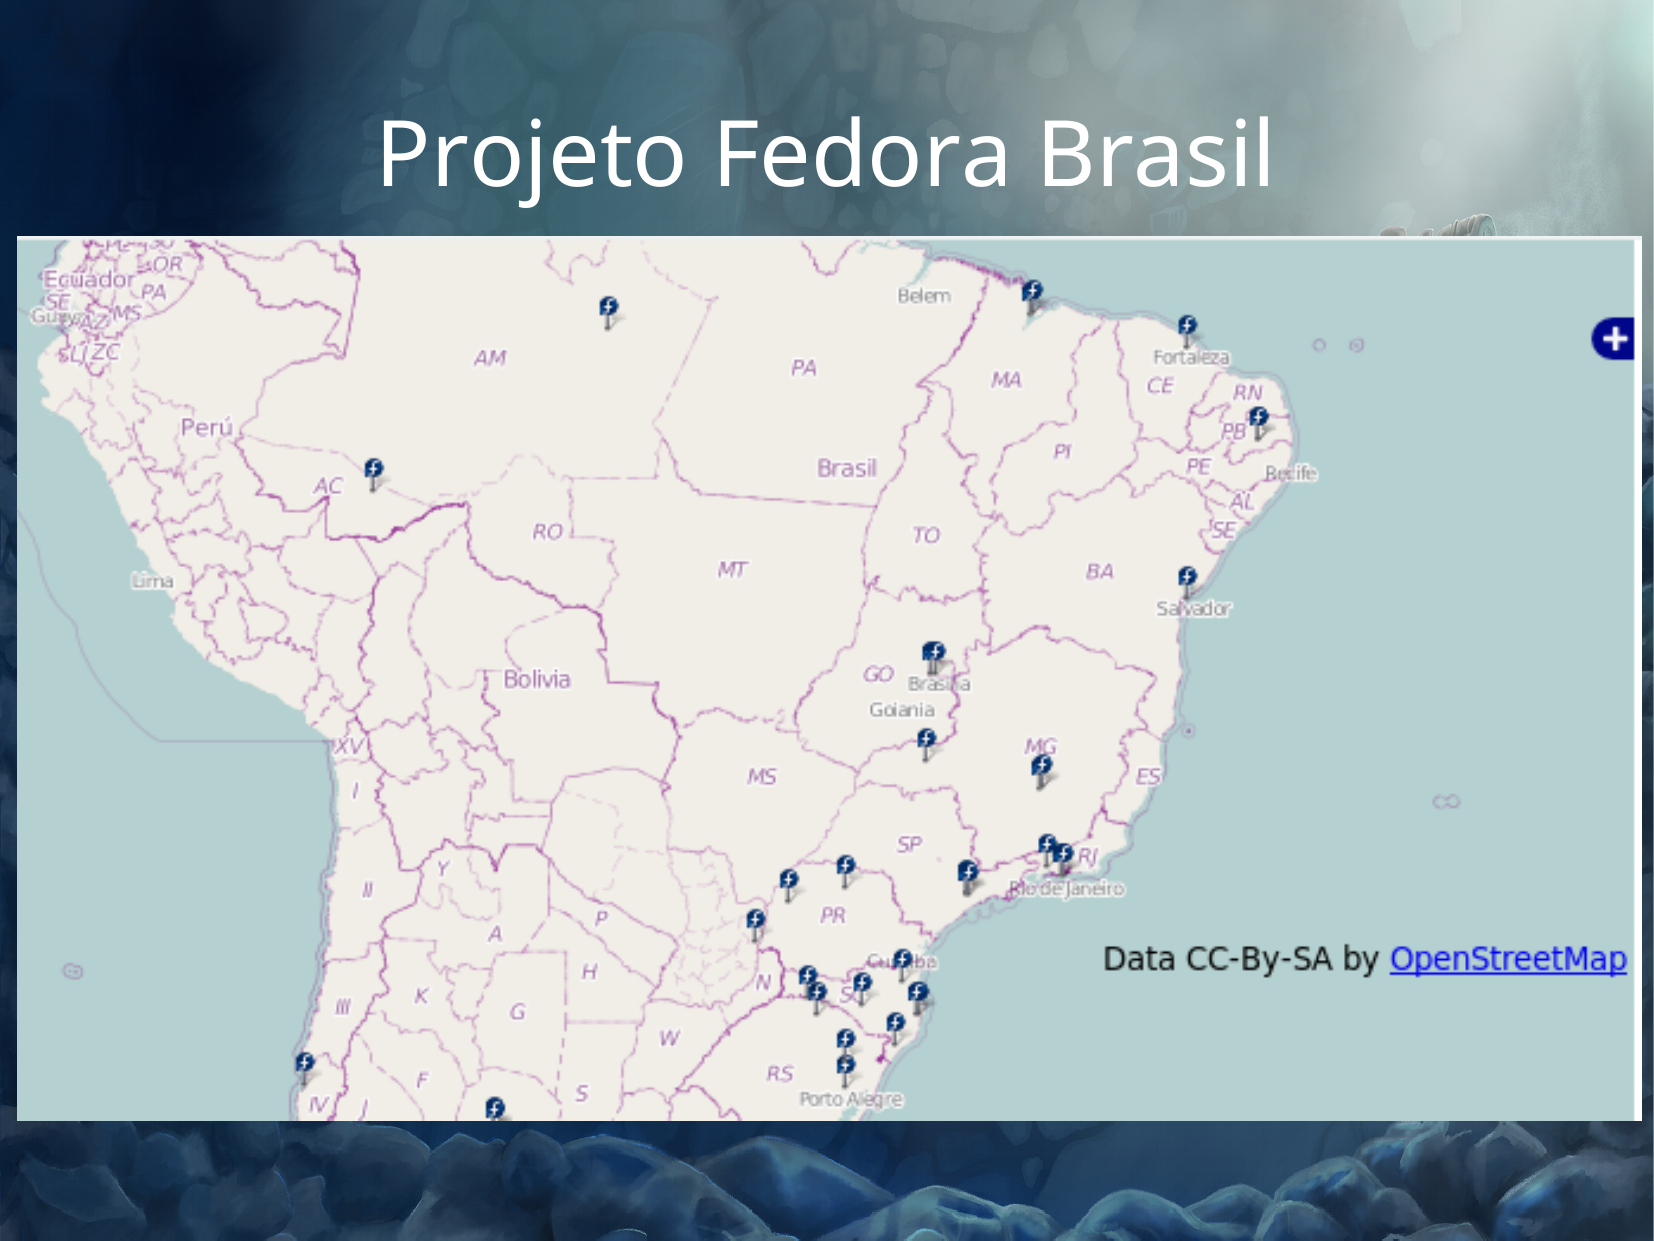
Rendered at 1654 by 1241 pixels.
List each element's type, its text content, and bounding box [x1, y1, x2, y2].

title Projeto Fedora Brasil [82, 49, 1571, 236]
picture [0, 0, 1654, 1241]
